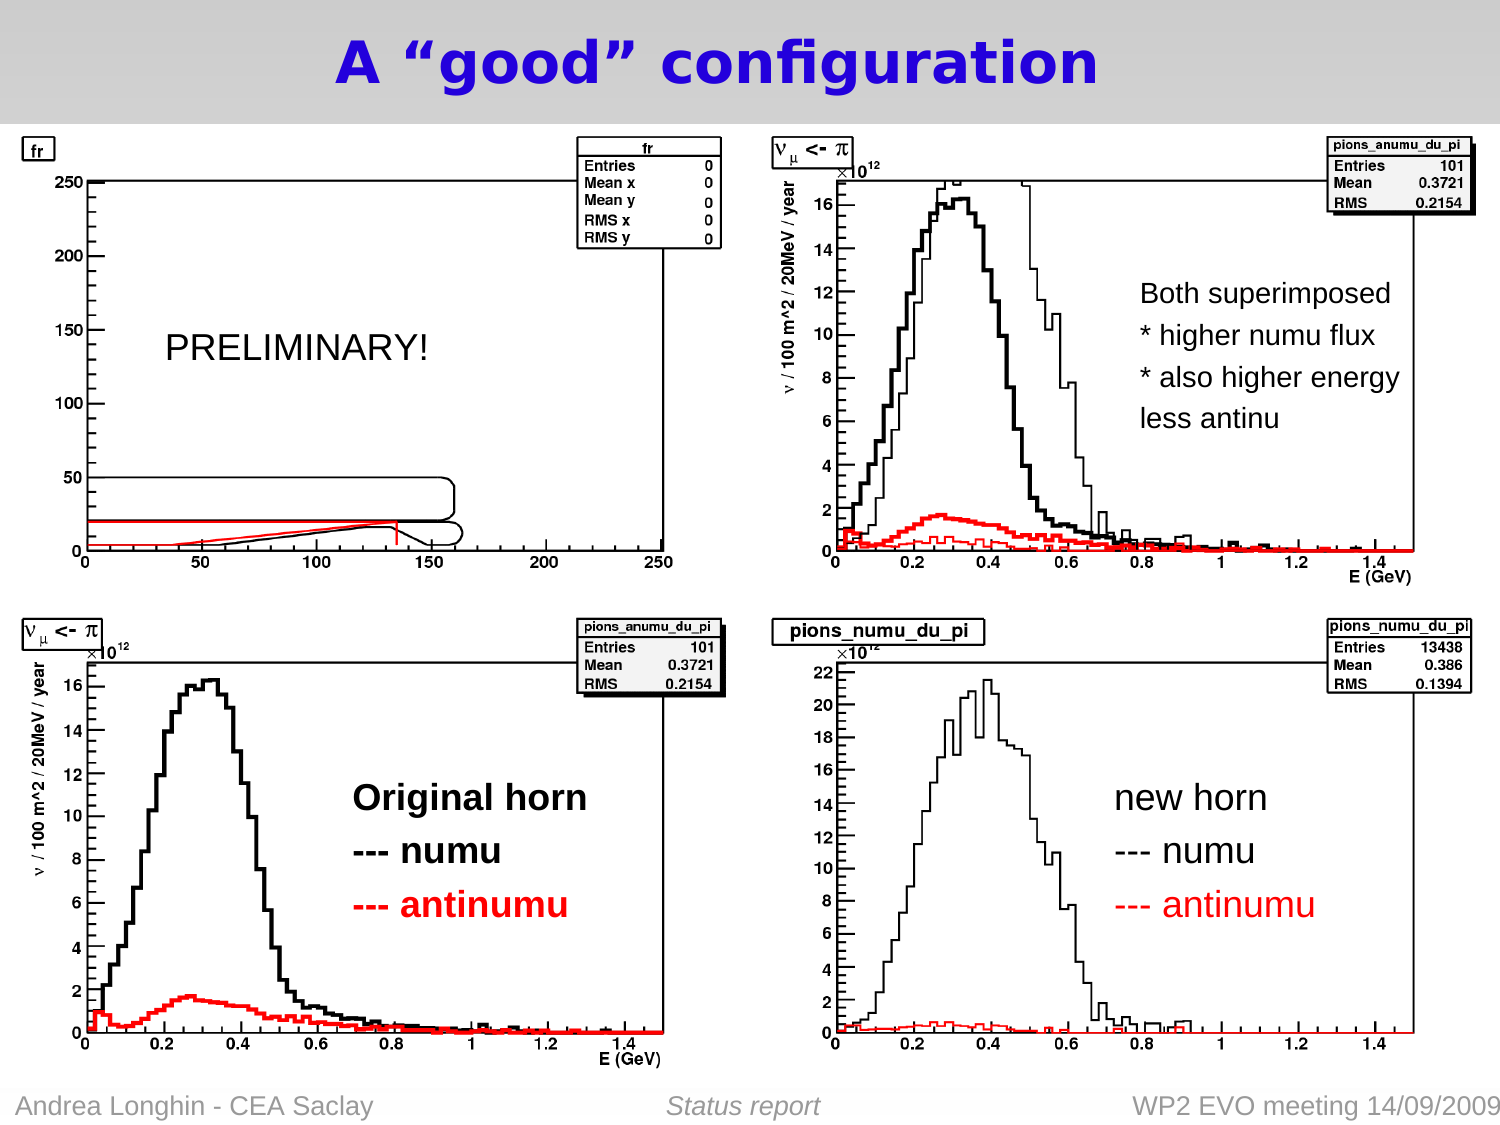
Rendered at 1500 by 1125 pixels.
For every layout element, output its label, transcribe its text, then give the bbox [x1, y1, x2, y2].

text_box Original horn --- numu --- antinumu [337, 756, 638, 933]
text_box Both superimposed * higher numu flux * also higher energy less antinu [1125, 260, 1500, 484]
text_box PRELIMINARY! [150, 306, 713, 376]
picture [0, 124, 1500, 1088]
title A “good” configuration [10, 16, 1426, 113]
text_box new horn --- numu --- antinumu [1099, 756, 1400, 933]
